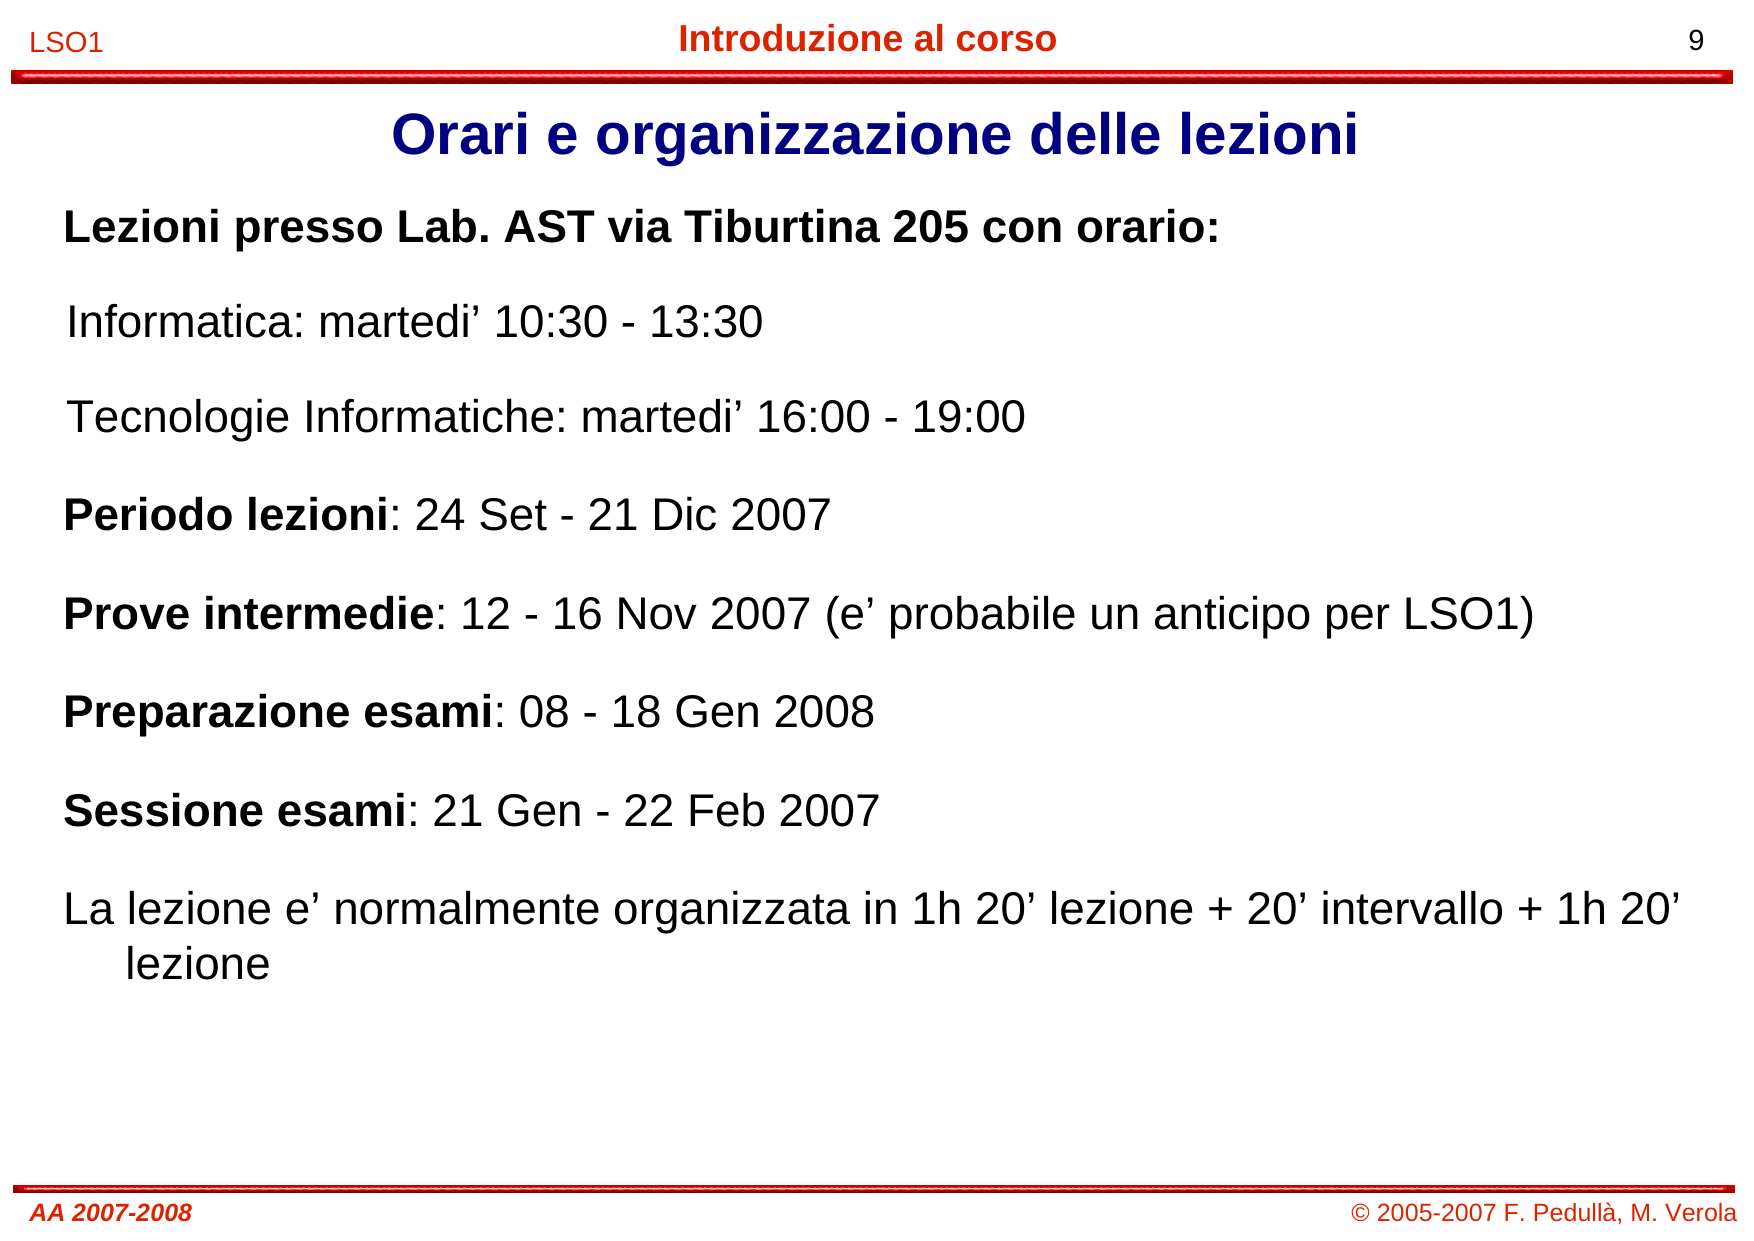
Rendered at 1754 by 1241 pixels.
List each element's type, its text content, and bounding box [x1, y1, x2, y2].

picture [13, 1185, 1735, 1193]
list Lezioni presso Lab. AST via Tiburtina 205 con orario: Informatica: martedi’ 10:30 - 13:30 Tecnologie Informatiche: martedi’ 16:00 - 19:00 Periodo lezioni: 24 Set - 21 Dic 2007 Prove intermedie: 12 - 16 Nov 2007 (e’ probabile un anticipo per LSO1) Preparazione esami: 08 - 18 Gen 2008 Sessione esami: 21 Gen - 22 Feb 2007 La lezione e’ normalmente organizzata in 1h 20’ lezione + 20’ intervallo + 1h 20’ lezione [63, 197, 1698, 1117]
picture [11, 70, 1733, 84]
text_box Orari e organizzazione delle lezioni [363, 98, 1390, 187]
